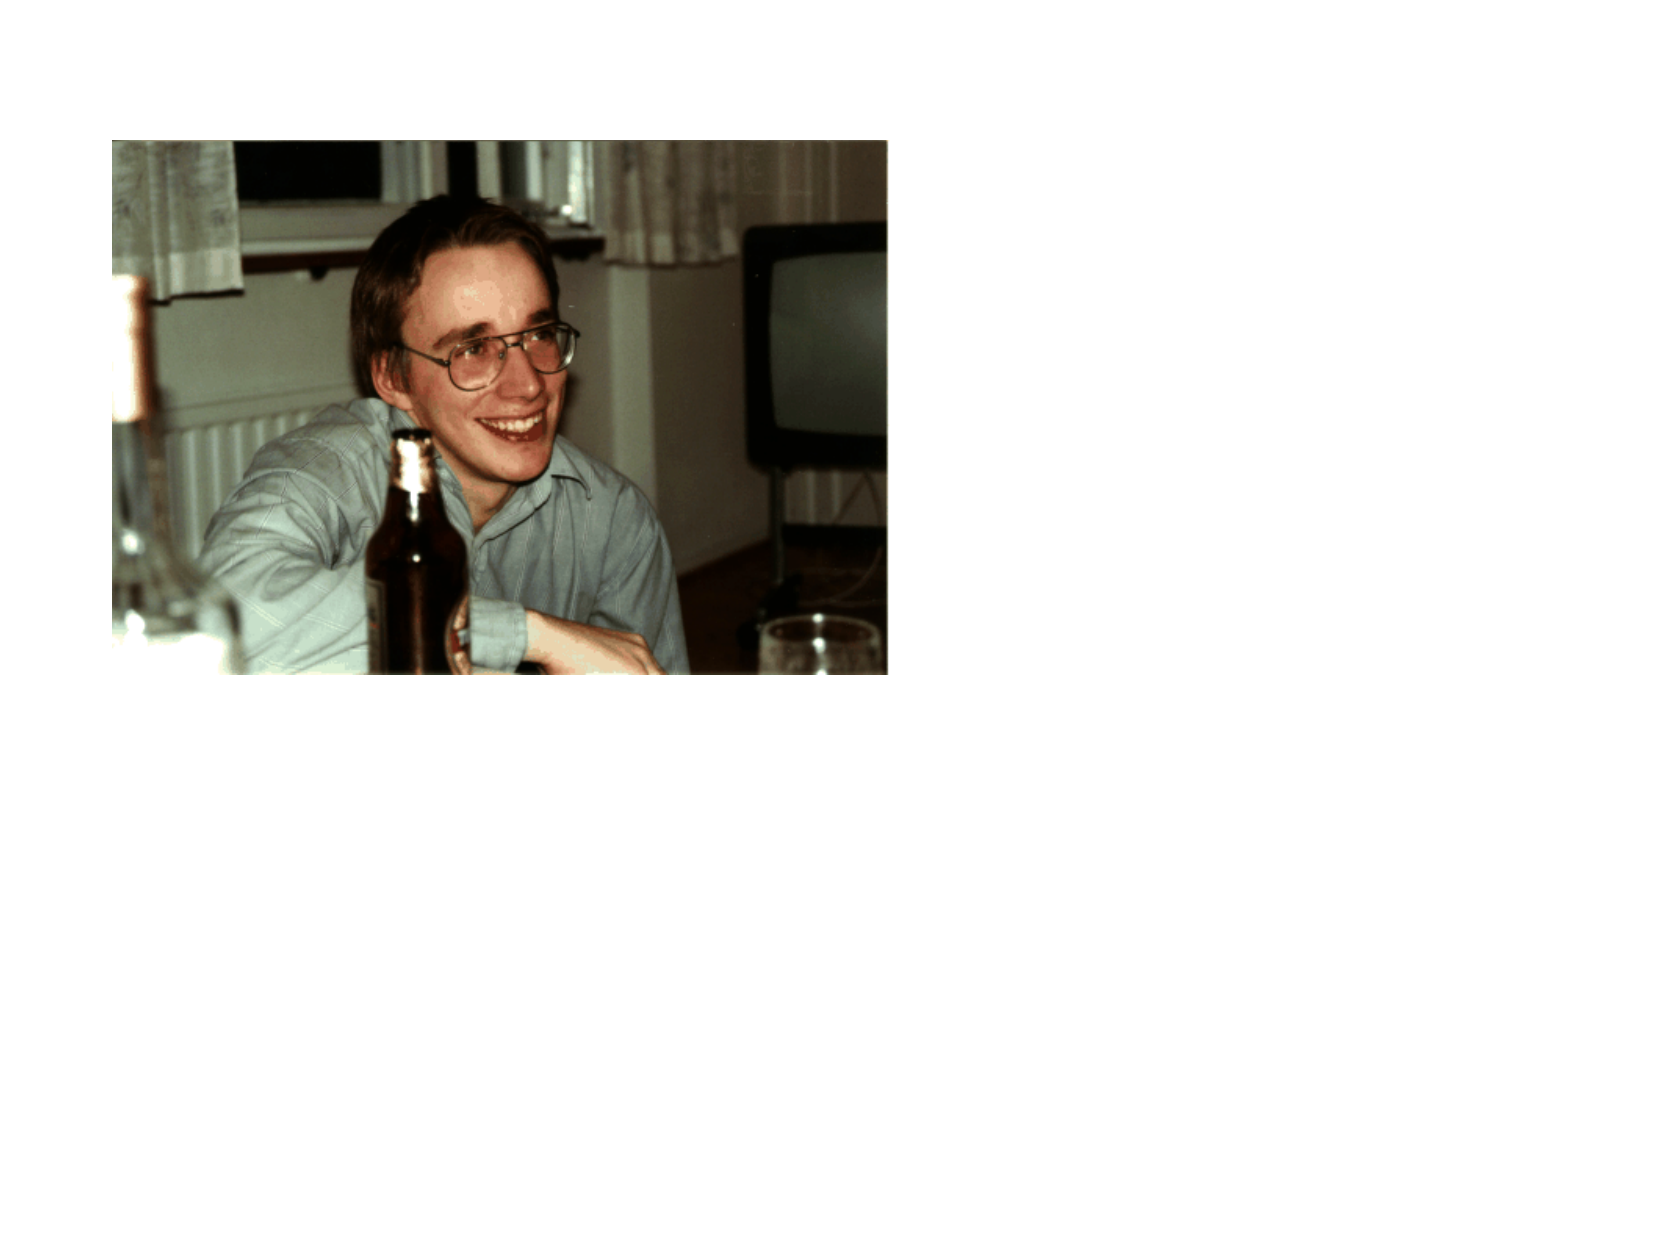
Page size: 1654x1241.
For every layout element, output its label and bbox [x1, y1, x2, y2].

picture [112, 140, 893, 676]
